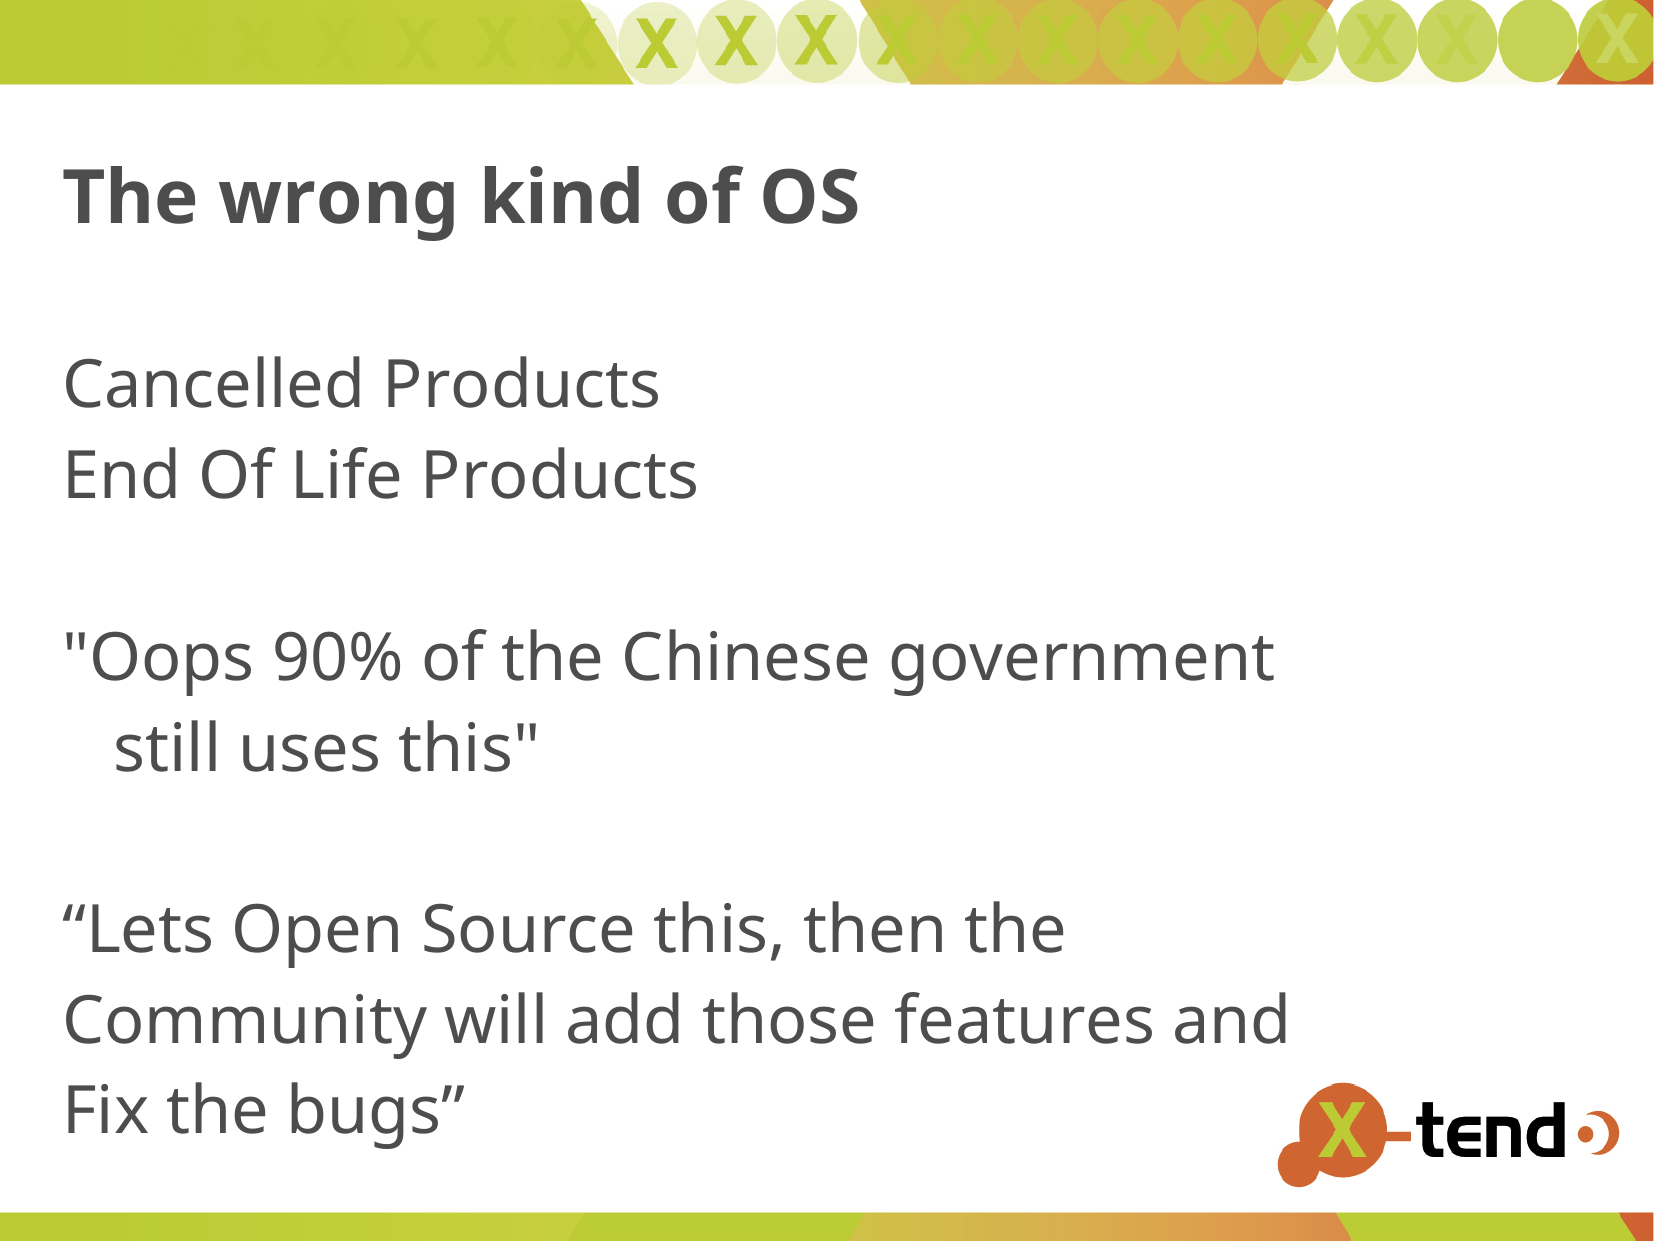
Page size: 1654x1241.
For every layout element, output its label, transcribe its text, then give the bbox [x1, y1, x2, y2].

picture [0, 0, 1654, 1241]
text_box The wrong kind of OS Cancelled Products End Of Life Products "Oops 90% of the Chinese government still uses this" “Lets Open Source this, then the Community will add those features and Fix the bugs” [47, 135, 1453, 1241]
